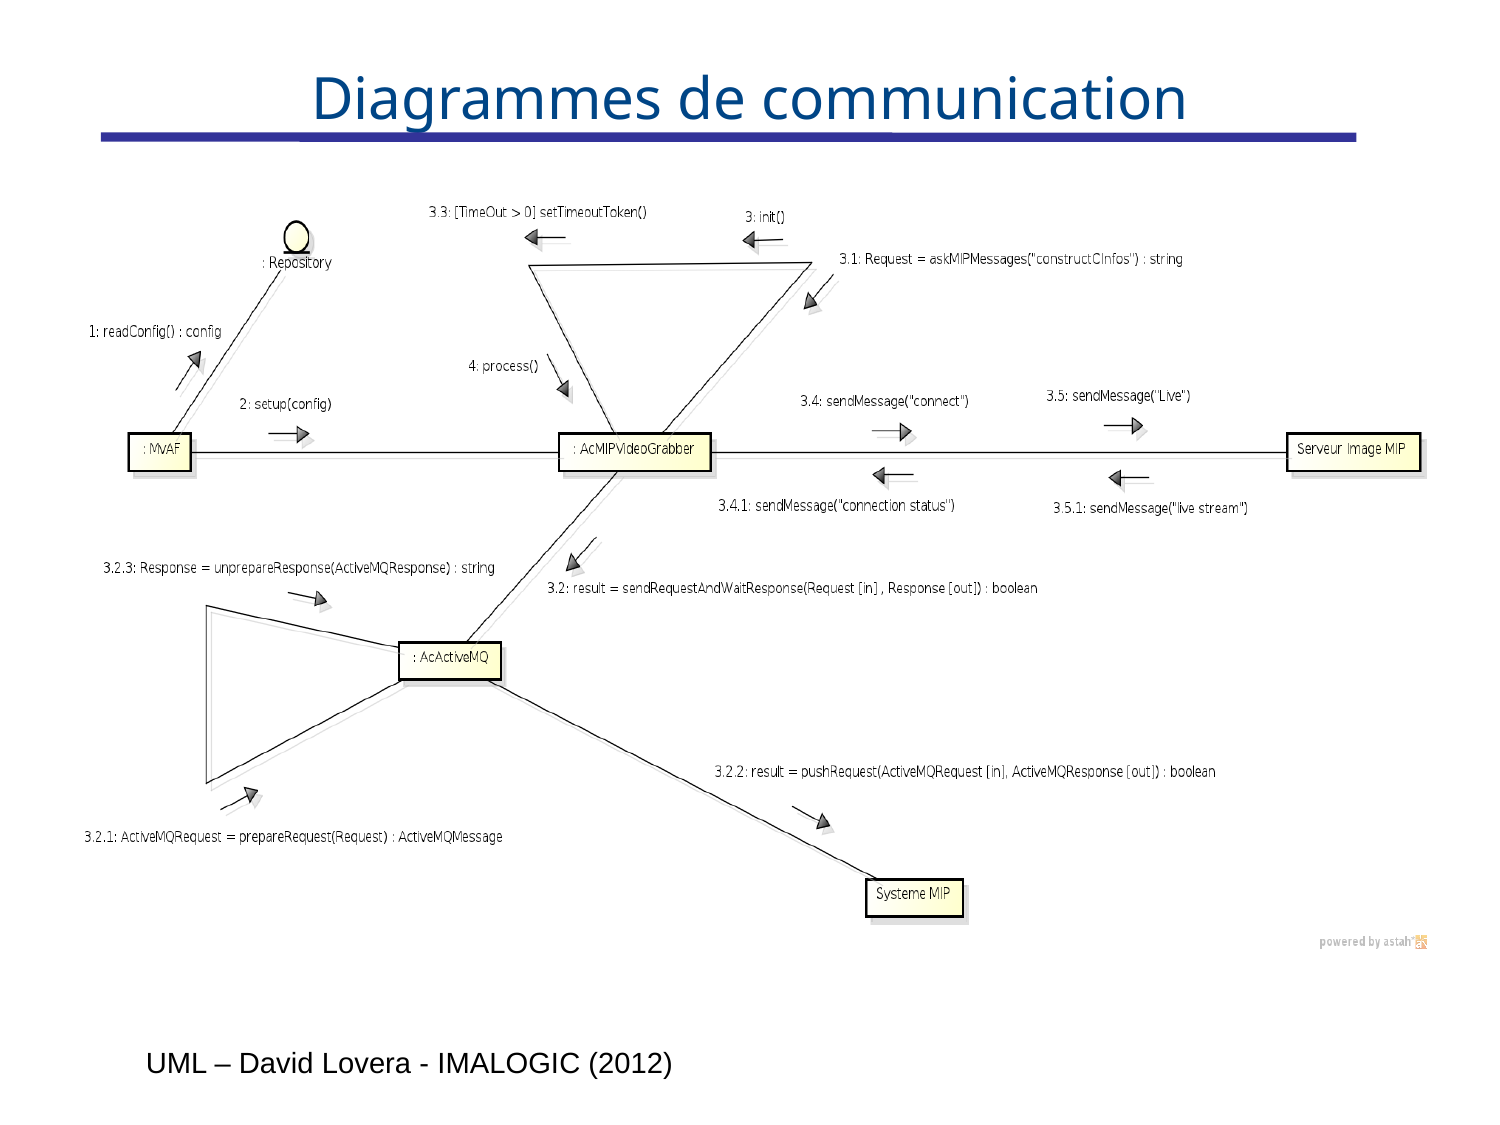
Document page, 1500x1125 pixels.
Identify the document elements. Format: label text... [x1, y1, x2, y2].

picture [74, 190, 1430, 953]
title Diagrammes de communication [74, 44, 1425, 150]
list UML – David Lovera - IMALOGIC (2012) [74, 1047, 1425, 1087]
